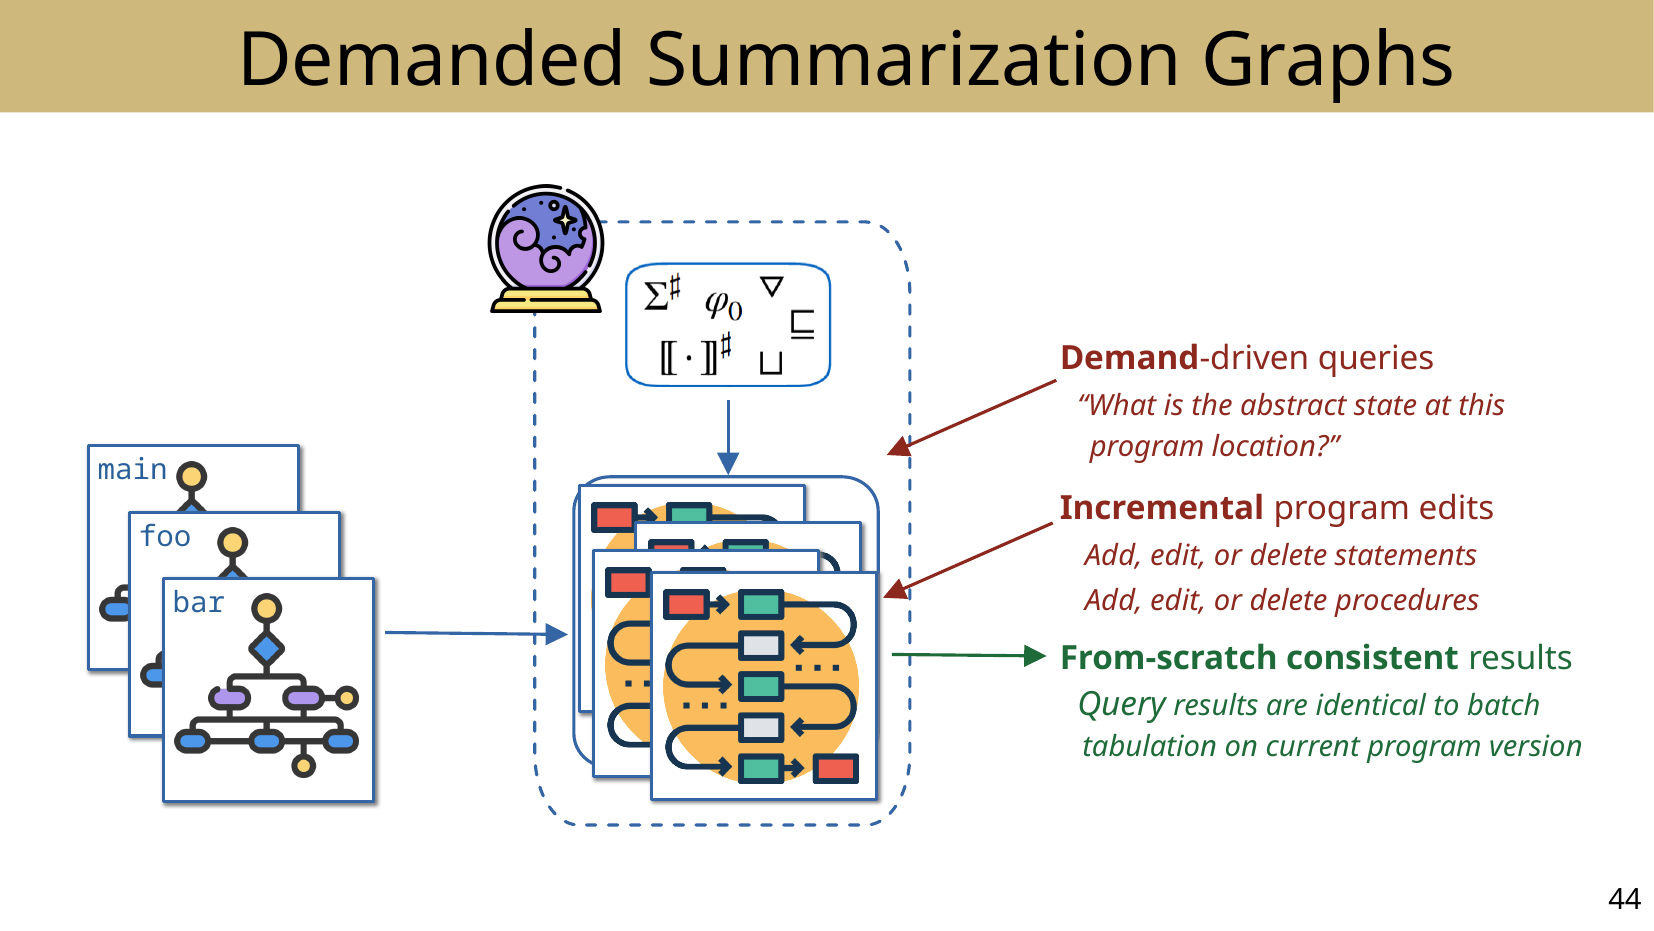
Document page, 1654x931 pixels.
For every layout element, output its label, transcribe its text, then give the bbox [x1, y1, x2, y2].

text_box Incremental program edits Add, edit, or delete statements Add, edit, or delete procedures [1059, 484, 1548, 634]
picture [621, 259, 835, 387]
picture [663, 589, 859, 785]
text_box [88, 445, 374, 802]
picture [605, 567, 801, 762]
text_box main [97, 448, 179, 487]
picture [174, 593, 359, 778]
text_box ??? [573, 493, 593, 764]
text_box Demand-driven queries “What is the abstract state at this program location?” [1059, 334, 1548, 484]
text_box bar [172, 580, 226, 620]
text_box [579, 485, 877, 800]
picture [482, 184, 610, 313]
text_box From-scratch consistent results Query results are identical to batch tabulation on current program version [1059, 634, 1596, 800]
picture [192, 527, 325, 578]
text_box foo [138, 514, 192, 604]
picture [140, 604, 163, 712]
text_box ??? [586, 476, 879, 743]
picture [99, 461, 284, 646]
title Demanded Summarization Graphs [0, 0, 1654, 153]
picture [591, 502, 787, 697]
picture [648, 539, 843, 572]
